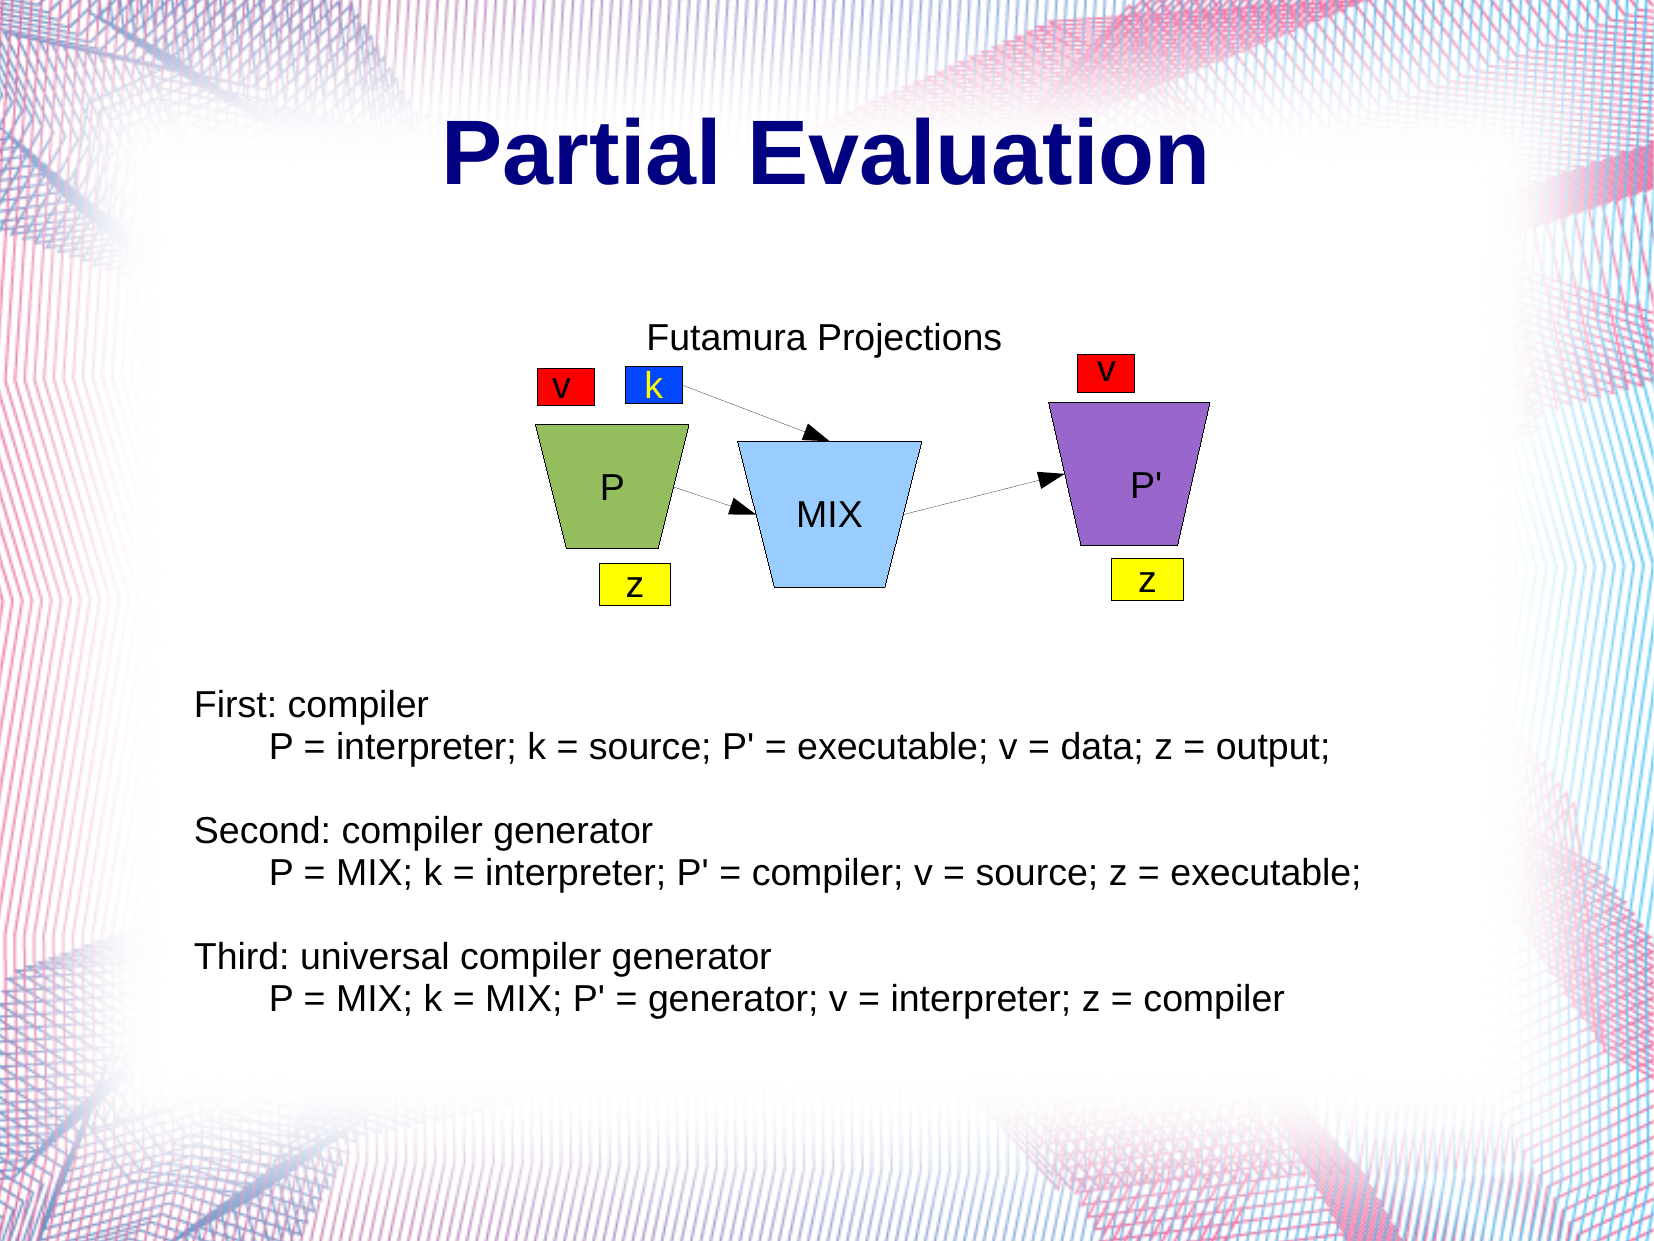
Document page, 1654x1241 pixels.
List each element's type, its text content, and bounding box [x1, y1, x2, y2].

text_box v [1082, 340, 1156, 430]
text_box MIX [737, 441, 922, 588]
text_box Futamura Projections [631, 309, 1018, 367]
text_box k [625, 366, 683, 404]
text_box z [599, 563, 671, 606]
text_box [1048, 402, 1210, 546]
text_box z [1111, 558, 1184, 601]
picture [0, 0, 1654, 1241]
text_box v [537, 356, 611, 446]
text_box P [540, 424, 689, 549]
text_box P' [1115, 457, 1178, 515]
title Partial Evaluation [82, 56, 1571, 250]
text_box [1077, 354, 1082, 393]
text_box First: compiler P = interpreter; k = source; P' = executable; v = data; z = output; Second: compiler generator P = MIX; k = interpreter; P' = compiler; v = source; z = executable; Third: universal compiler generator P = MIX; k = MIX; P' = generator; v = interpreter; z = compiler [179, 675, 1518, 1027]
